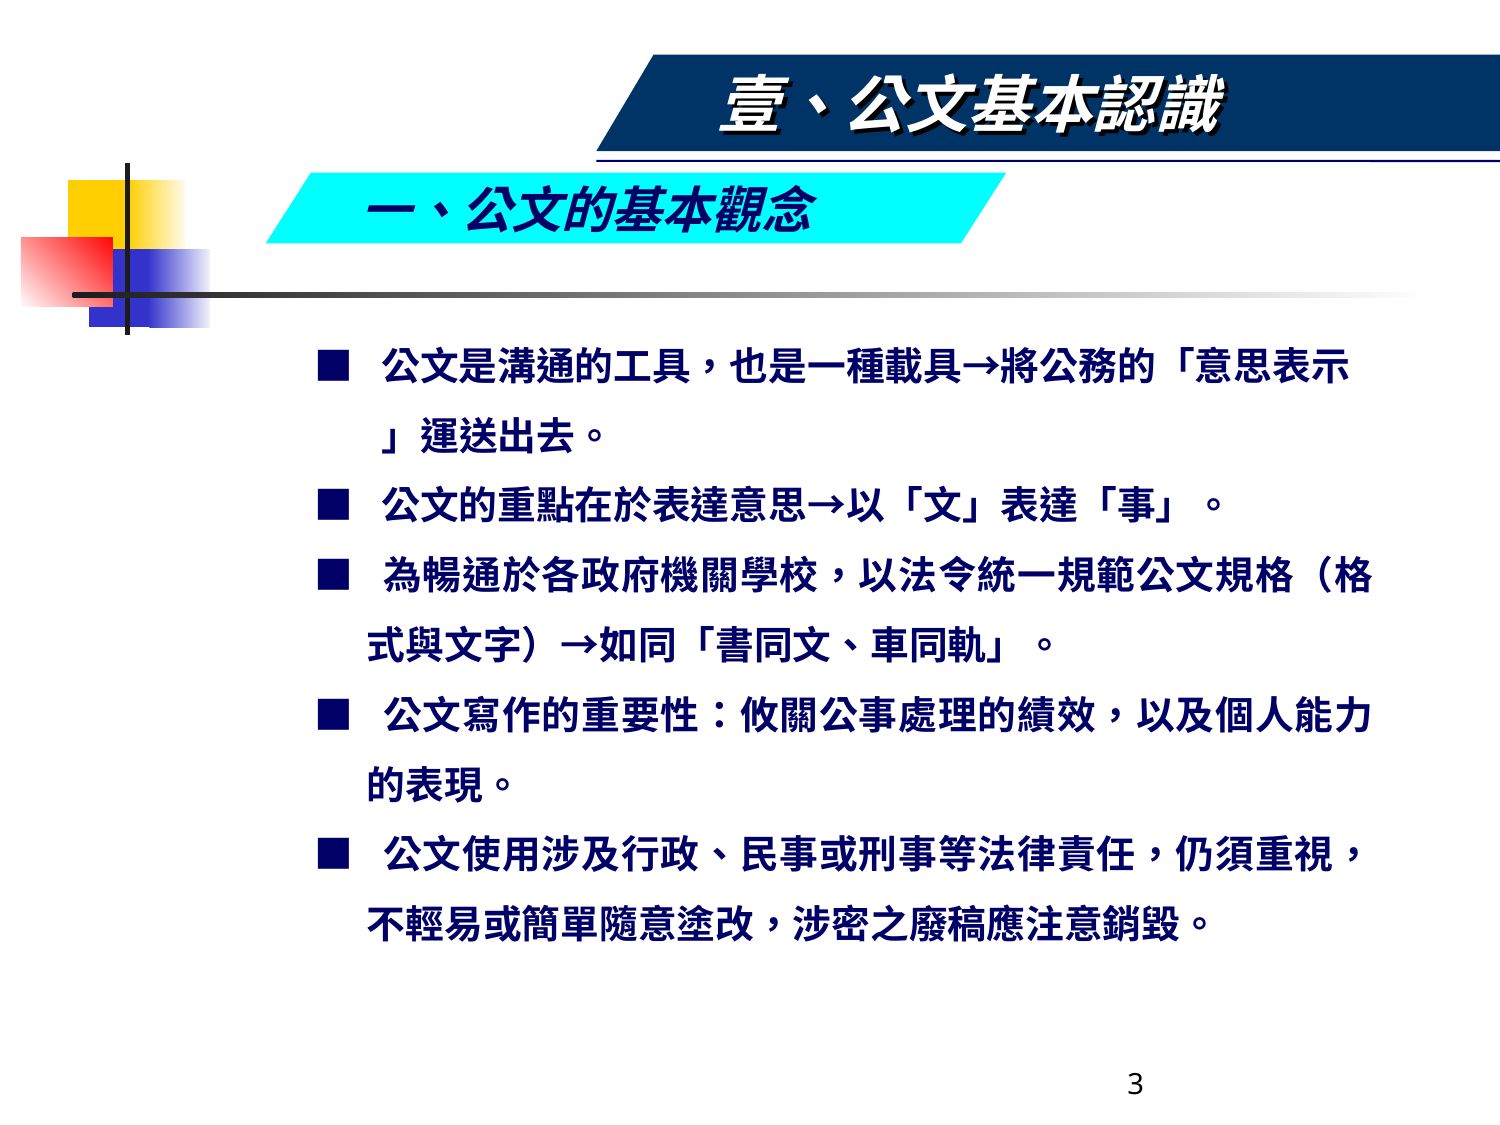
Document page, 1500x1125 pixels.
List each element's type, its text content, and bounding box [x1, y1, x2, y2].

list ■ 公文是溝通的工具，也是一種載具→將公務的「意思表示 」運送出去。 ■ 公文的重點在於表達意思→以「文」表達「事」。 ■ 為暢通於各政府機關學校，以法令統一規範公文規格（格式與文字）→如同「書同文、車同軌」。 ■ 公文寫作的重要性：攸關公事處理的績效，以及個人能力的表現。 ■ 公文使用涉及行政、民事或刑事等法律責任，仍須重視，不輕易或簡單隨意塗改，涉密之廢稿應注意銷毀。 [247, 310, 1390, 1005]
text_box <編號> [1112, 1037, 1426, 1113]
text_box 壹、公文基本認識 [596, 54, 1500, 152]
text_box 一、公文的基本觀念 [265, 172, 1007, 244]
